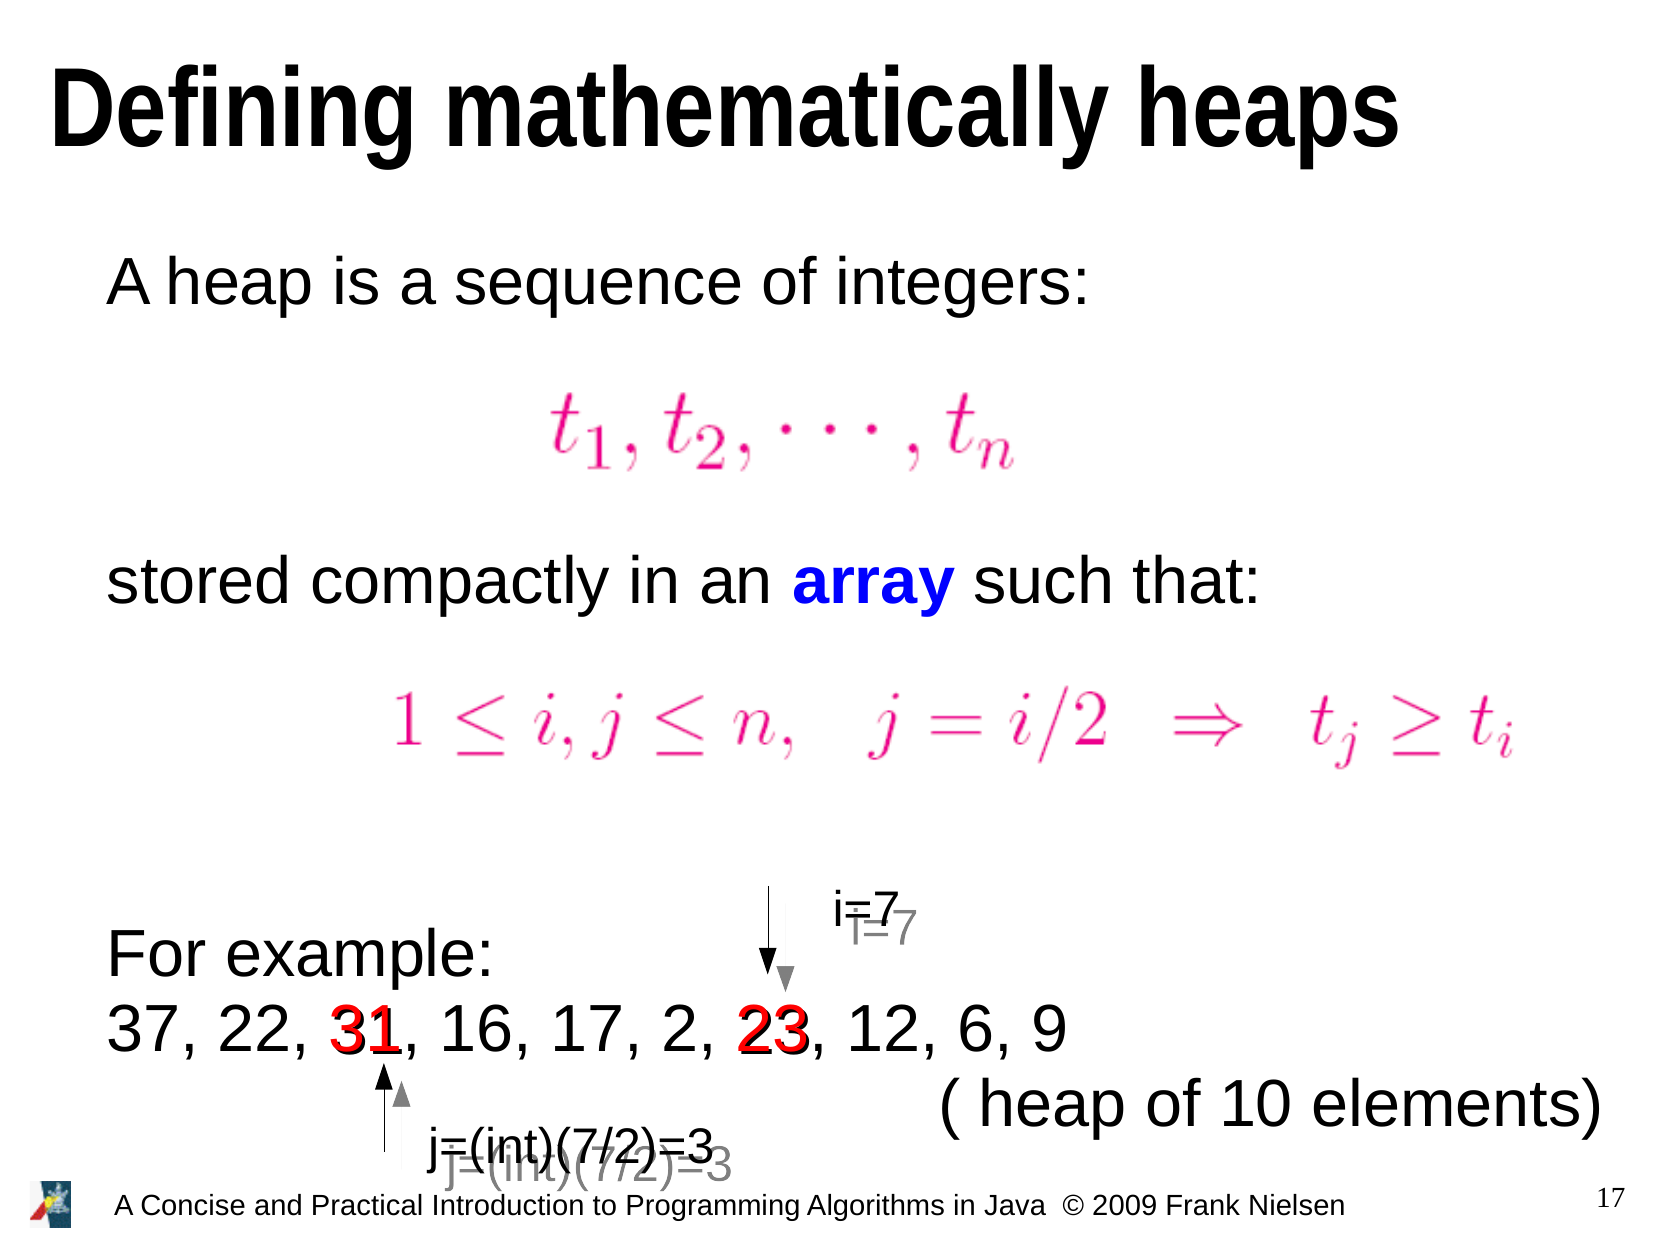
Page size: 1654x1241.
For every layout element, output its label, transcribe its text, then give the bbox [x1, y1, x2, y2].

text_box A heap is a sequence of integers: stored compactly in an array such that: For example: 37, 22, 31, 16, 17, 2, 23, 12, 6, 9 ( heap of 10 elements) [92, 236, 1620, 1149]
text_box Defining mathematically heaps [34, 33, 1418, 178]
text_box j=(int)(7/2)=3 [413, 1110, 730, 1182]
text_box i=7 [817, 874, 916, 945]
picture [328, 637, 1559, 815]
picture [526, 354, 1058, 502]
picture [29, 1181, 71, 1228]
